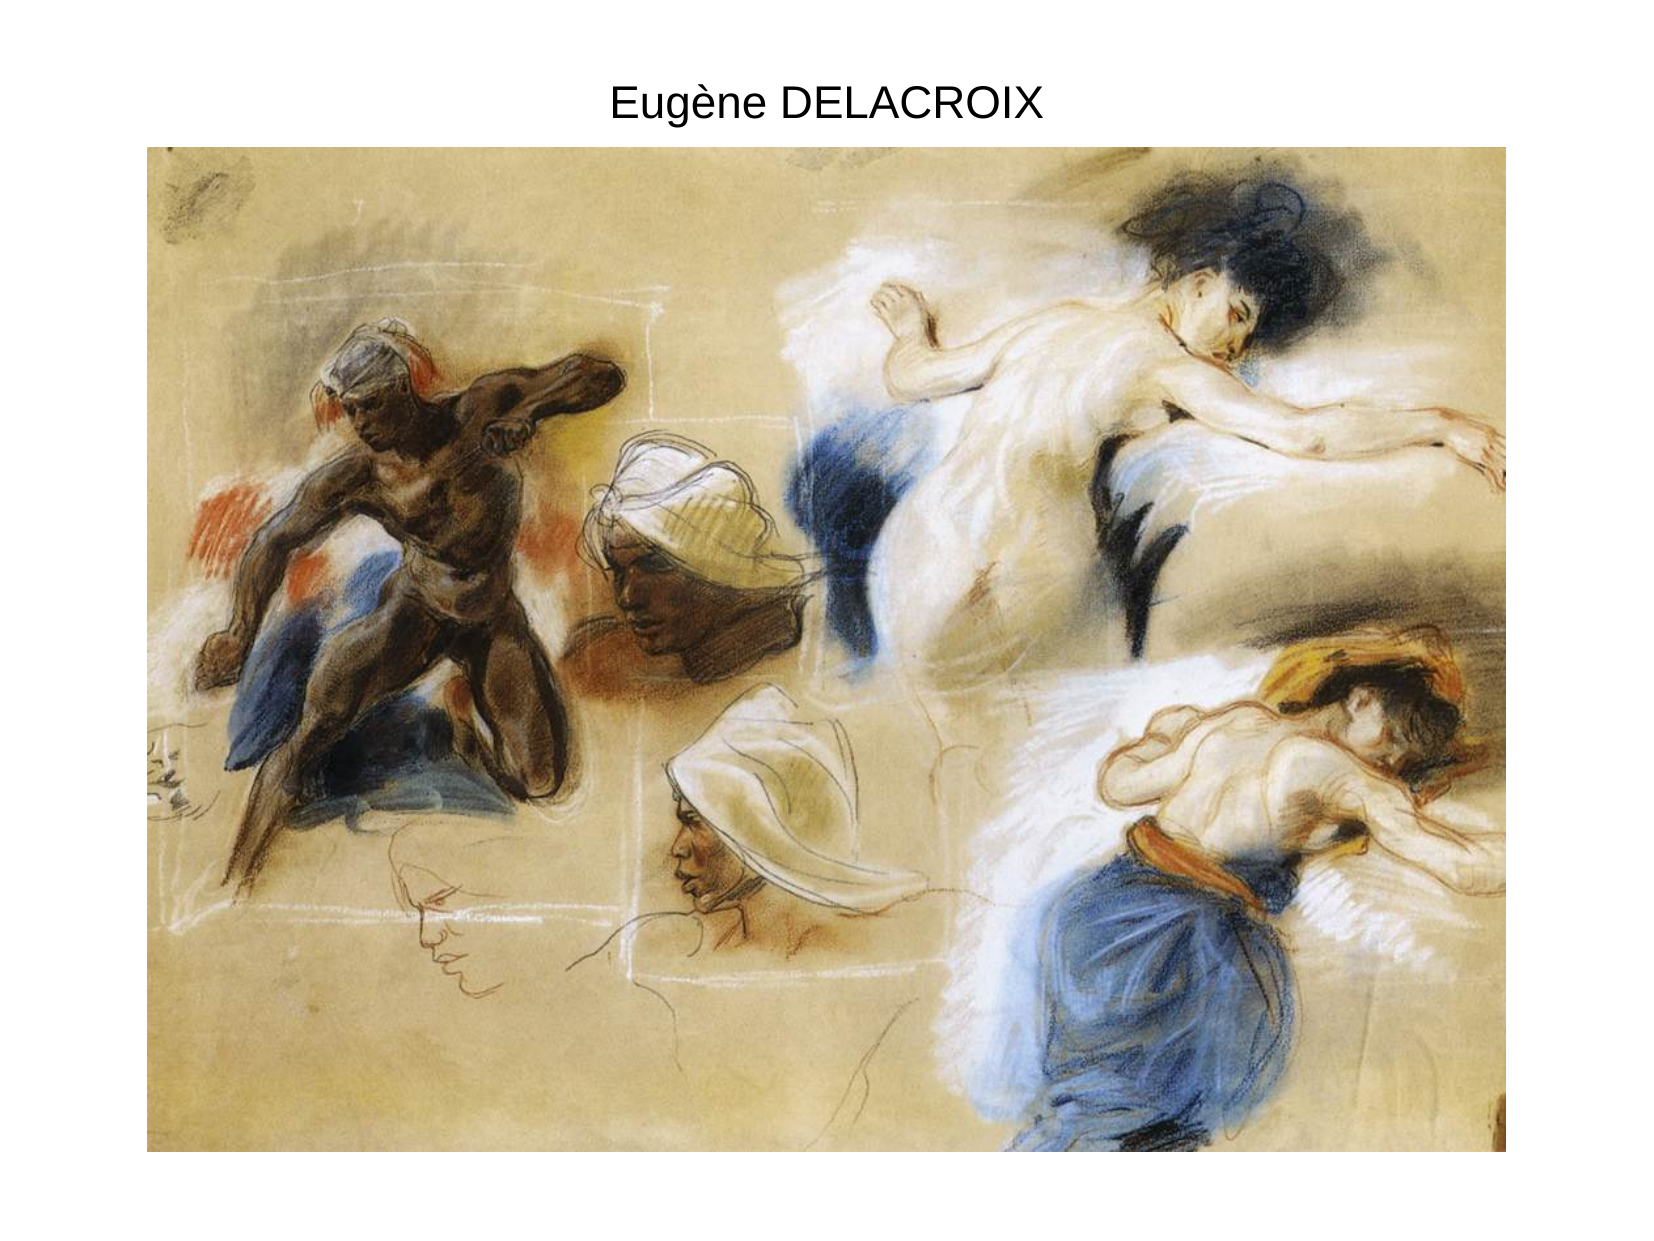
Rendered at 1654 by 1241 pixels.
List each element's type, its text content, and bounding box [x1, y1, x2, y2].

picture [147, 147, 1506, 1152]
title Eugène DELACROIX [82, 56, 1571, 148]
